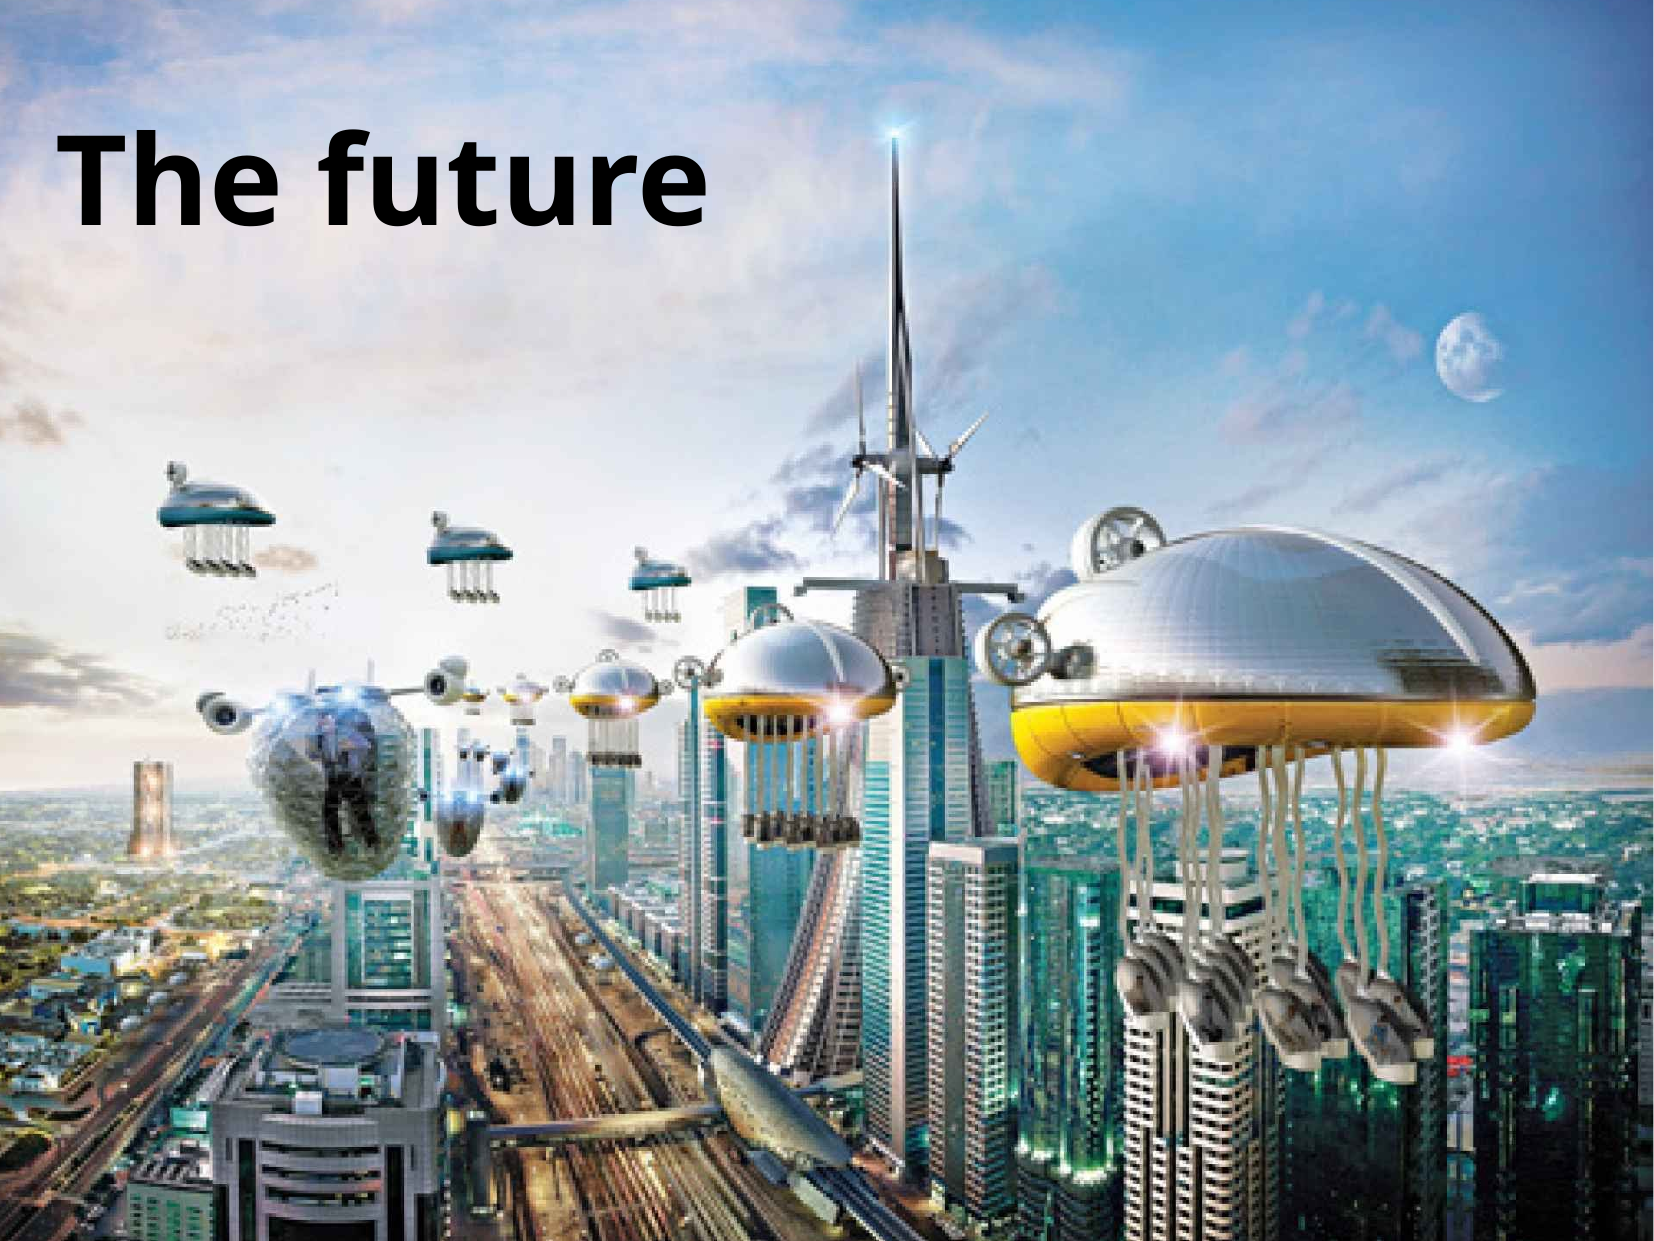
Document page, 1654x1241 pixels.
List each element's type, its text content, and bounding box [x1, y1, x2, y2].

title The future [0, 59, 768, 296]
picture [0, 0, 1654, 1241]
